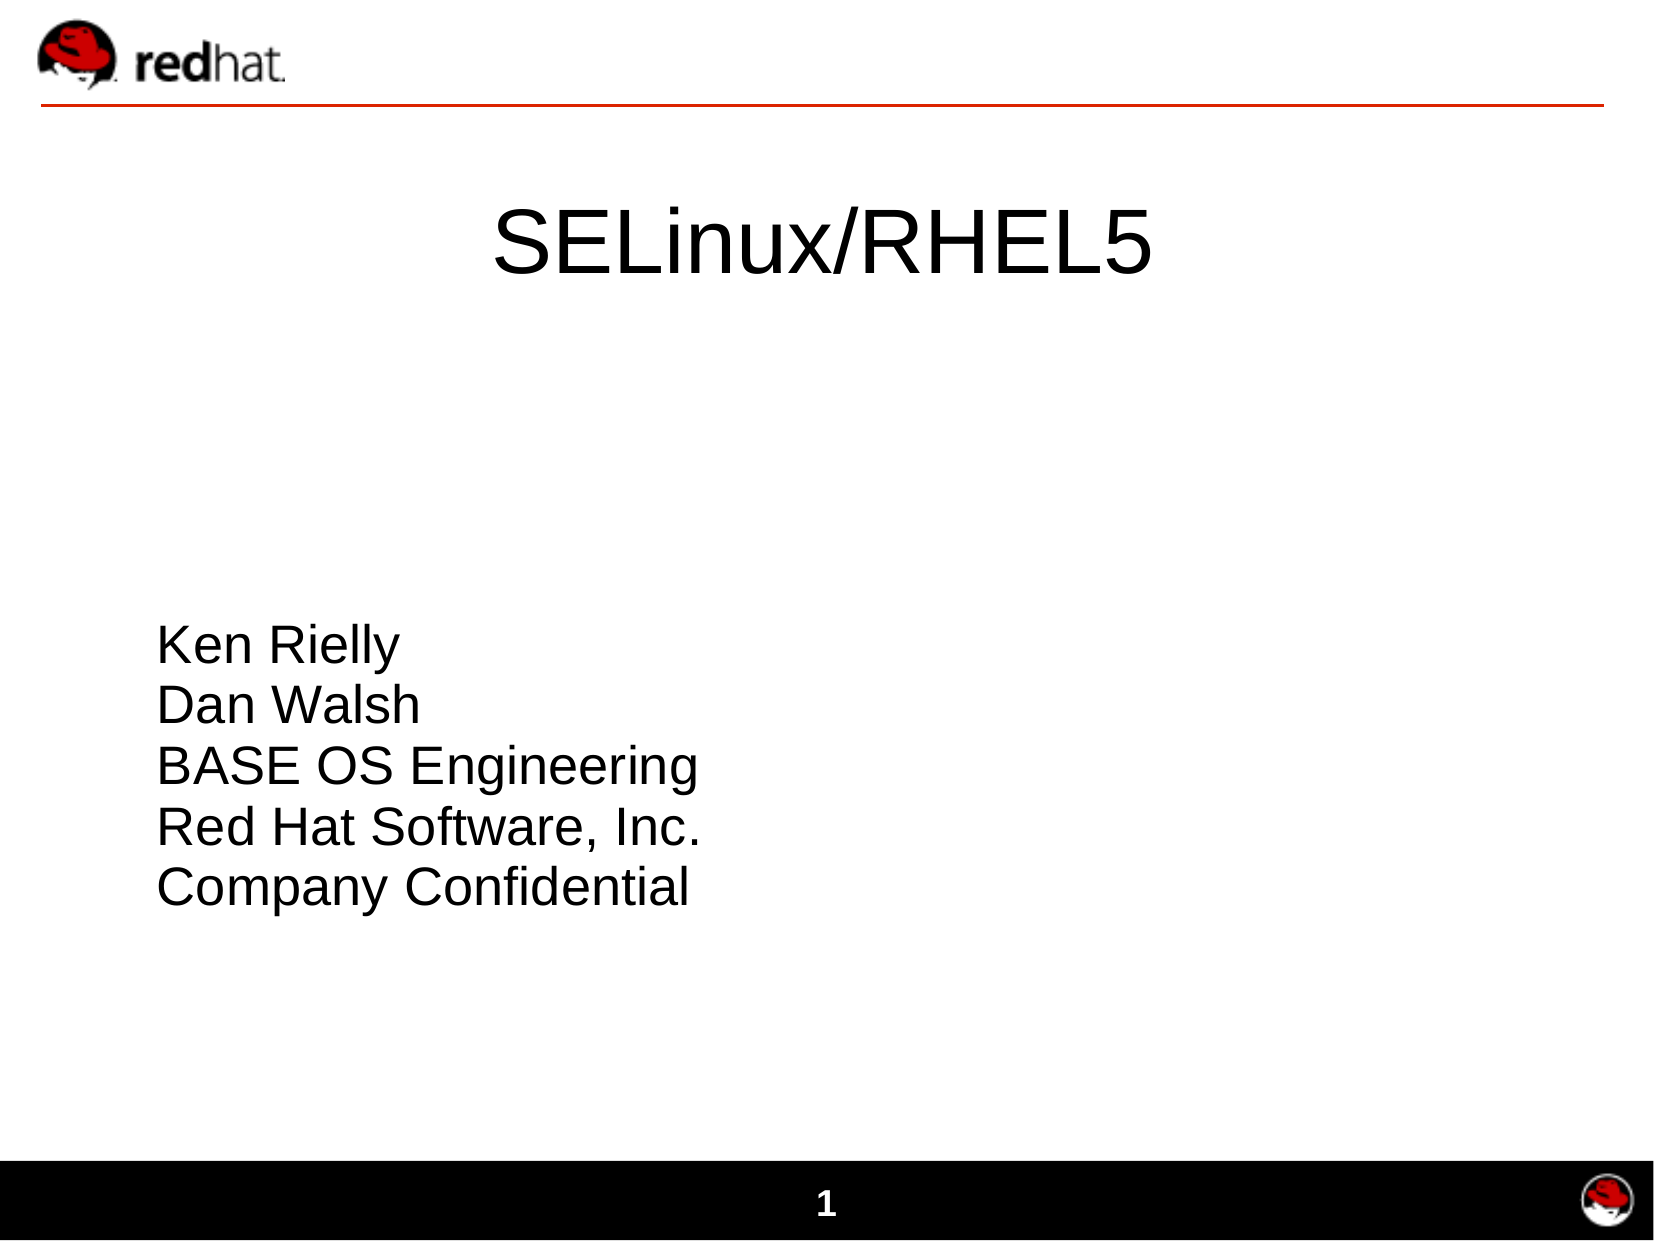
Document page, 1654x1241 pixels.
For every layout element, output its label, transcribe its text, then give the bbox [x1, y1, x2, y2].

subtitle Ken Rielly Dan Walsh BASE OS Engineering Red Hat Software, Inc. Company Confidential [121, 344, 1534, 1127]
title SELinux/RHEL5 [117, 135, 1530, 347]
picture [36, 17, 285, 101]
picture [1576, 1170, 1639, 1233]
